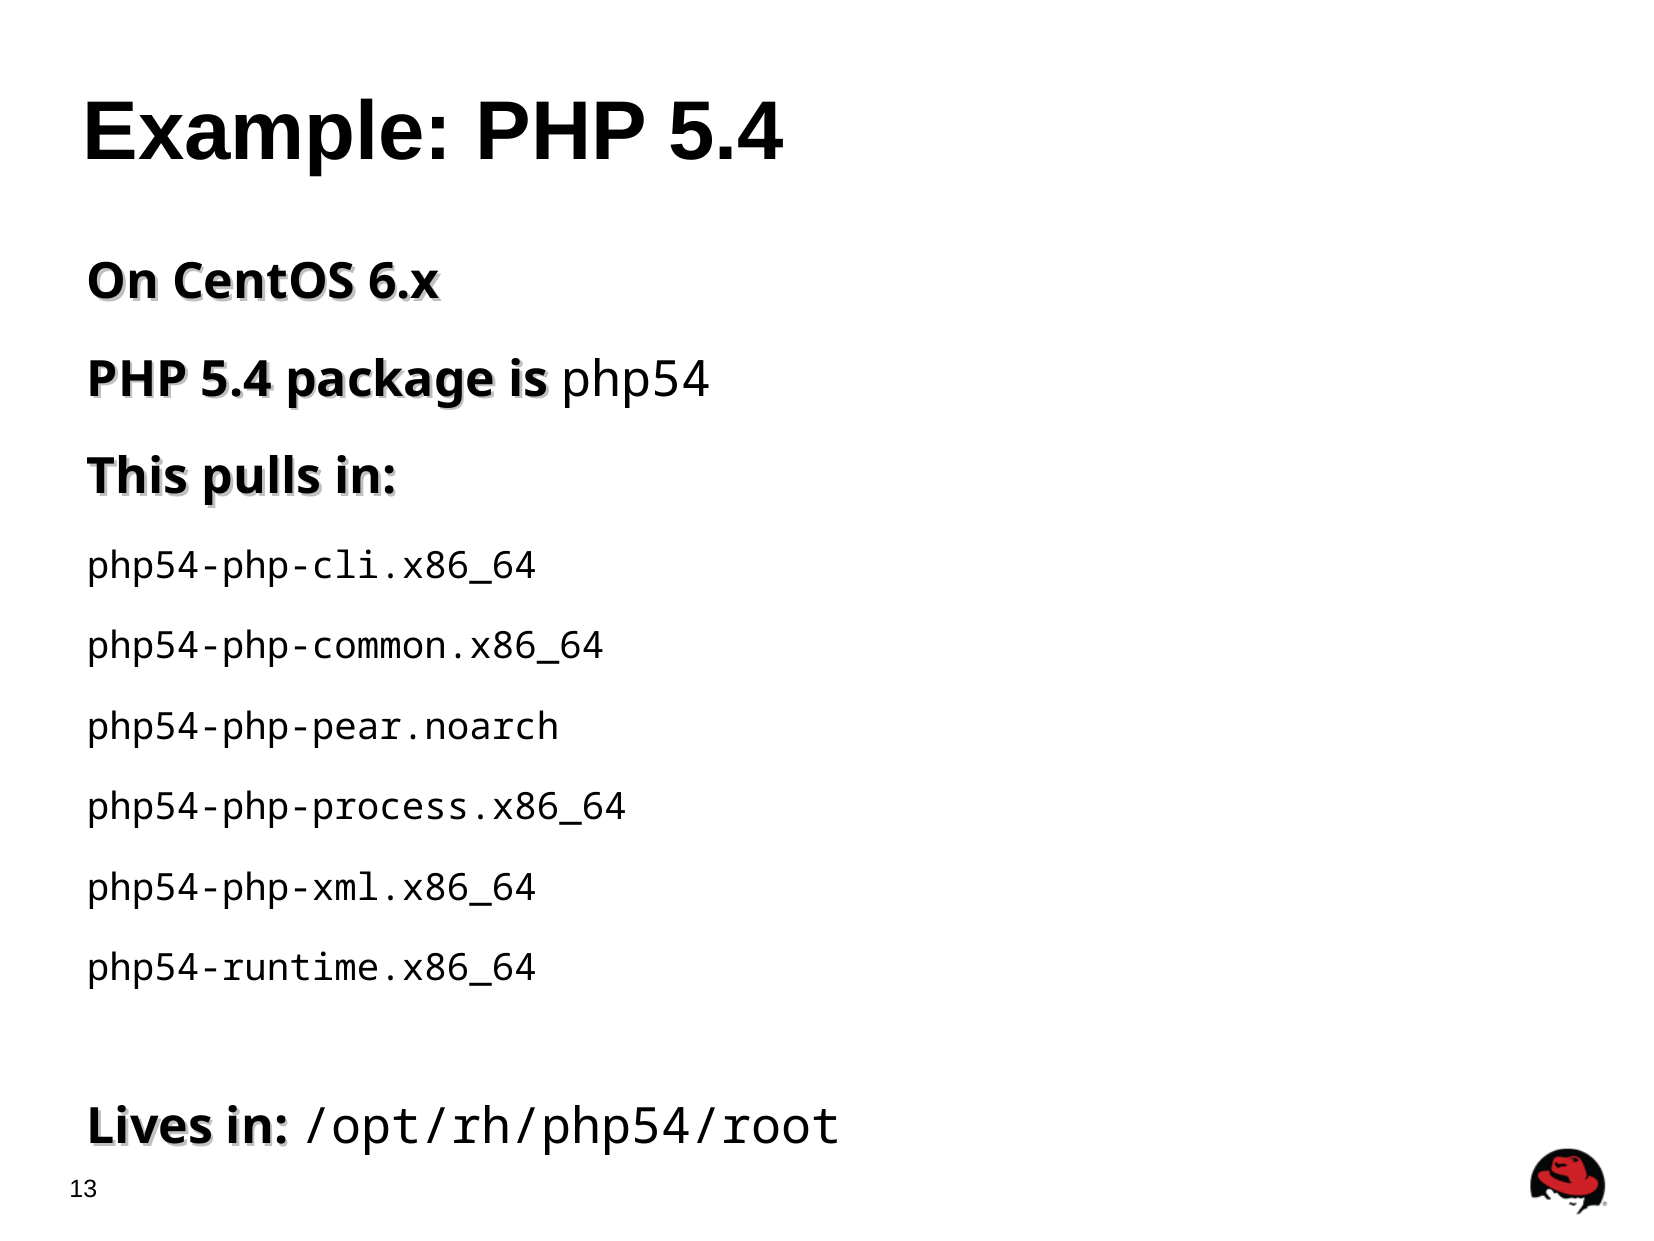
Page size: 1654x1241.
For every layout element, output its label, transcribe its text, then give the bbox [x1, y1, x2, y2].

list On CentOS 6.x PHP 5.4 package is php54 This pulls in: php54-php-cli.x86_64 php54-php-common.x86_64 php54-php-pear.noarch php54-php-process.x86_64 php54-php-xml.x86_64 php54-runtime.x86_64 Lives in: /opt/rh/php54/root [86, 244, 1576, 1070]
title Example: PHP 5.4 [82, 37, 1571, 226]
picture [1529, 1146, 1613, 1224]
